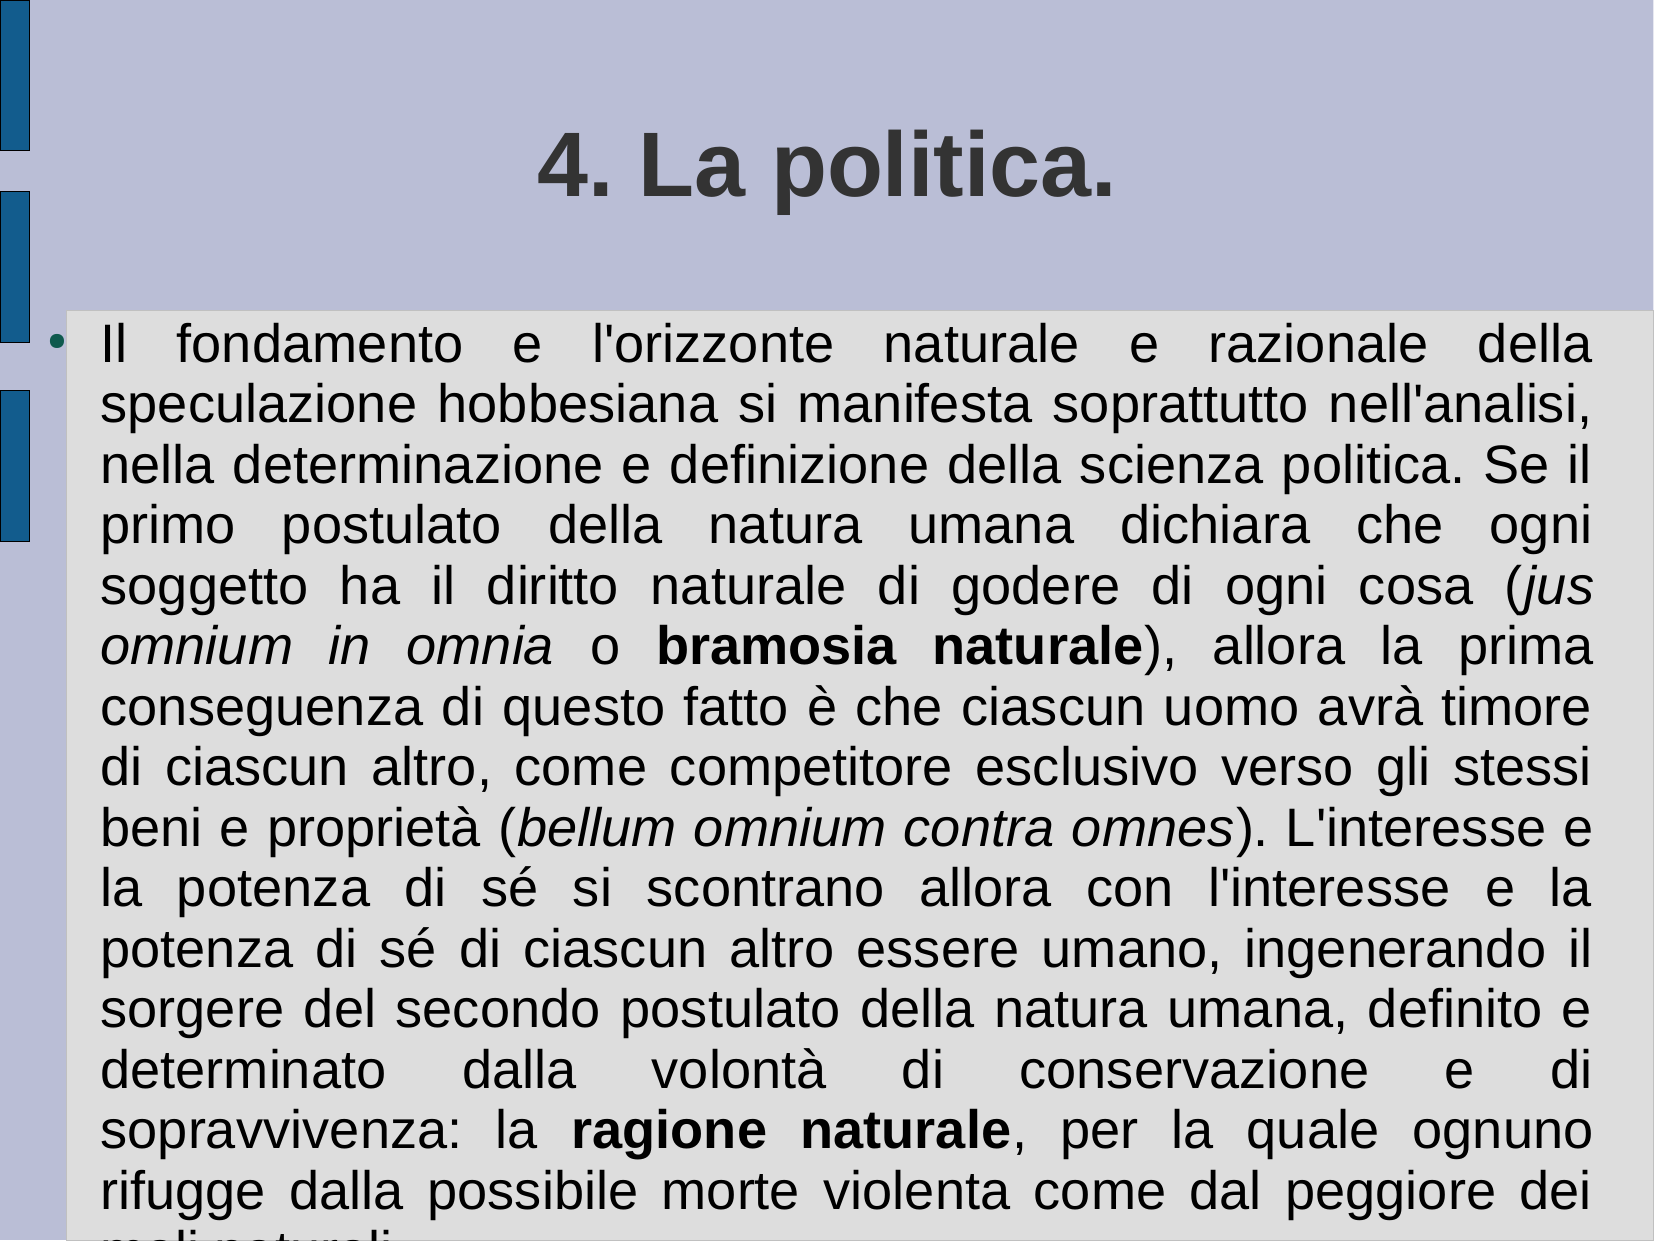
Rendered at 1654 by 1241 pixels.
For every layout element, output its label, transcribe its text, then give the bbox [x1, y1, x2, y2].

list Il fondamento e l'orizzonte naturale e razionale della speculazione hobbesiana si manifesta soprattutto nell'analisi, nella determinazione e definizione della scienza politica. Se il primo postulato della natura umana dichiara che ogni soggetto ha il diritto naturale di godere di ogni cosa (jus omnium in omnia o bramosia naturale), allora la prima conseguenza di questo fatto è che ciascun uomo avrà timore di ciascun altro, come competitore esclusivo verso gli stessi beni e proprietà (bellum omnium contra omnes). L'interesse e la potenza di sé si scontrano allora con l'interesse e la potenza di sé di ciascun altro essere umano, ingenerando il sorgere del secondo postulato della natura umana, definito e determinato dalla volontà di conservazione e di sopravvivenza: la ragione naturale, per la quale ognuno rifugge dalla possibile morte violenta come dal peggiore dei mali naturali. [29, 312, 1595, 1225]
title 4. La politica. [121, 61, 1534, 269]
